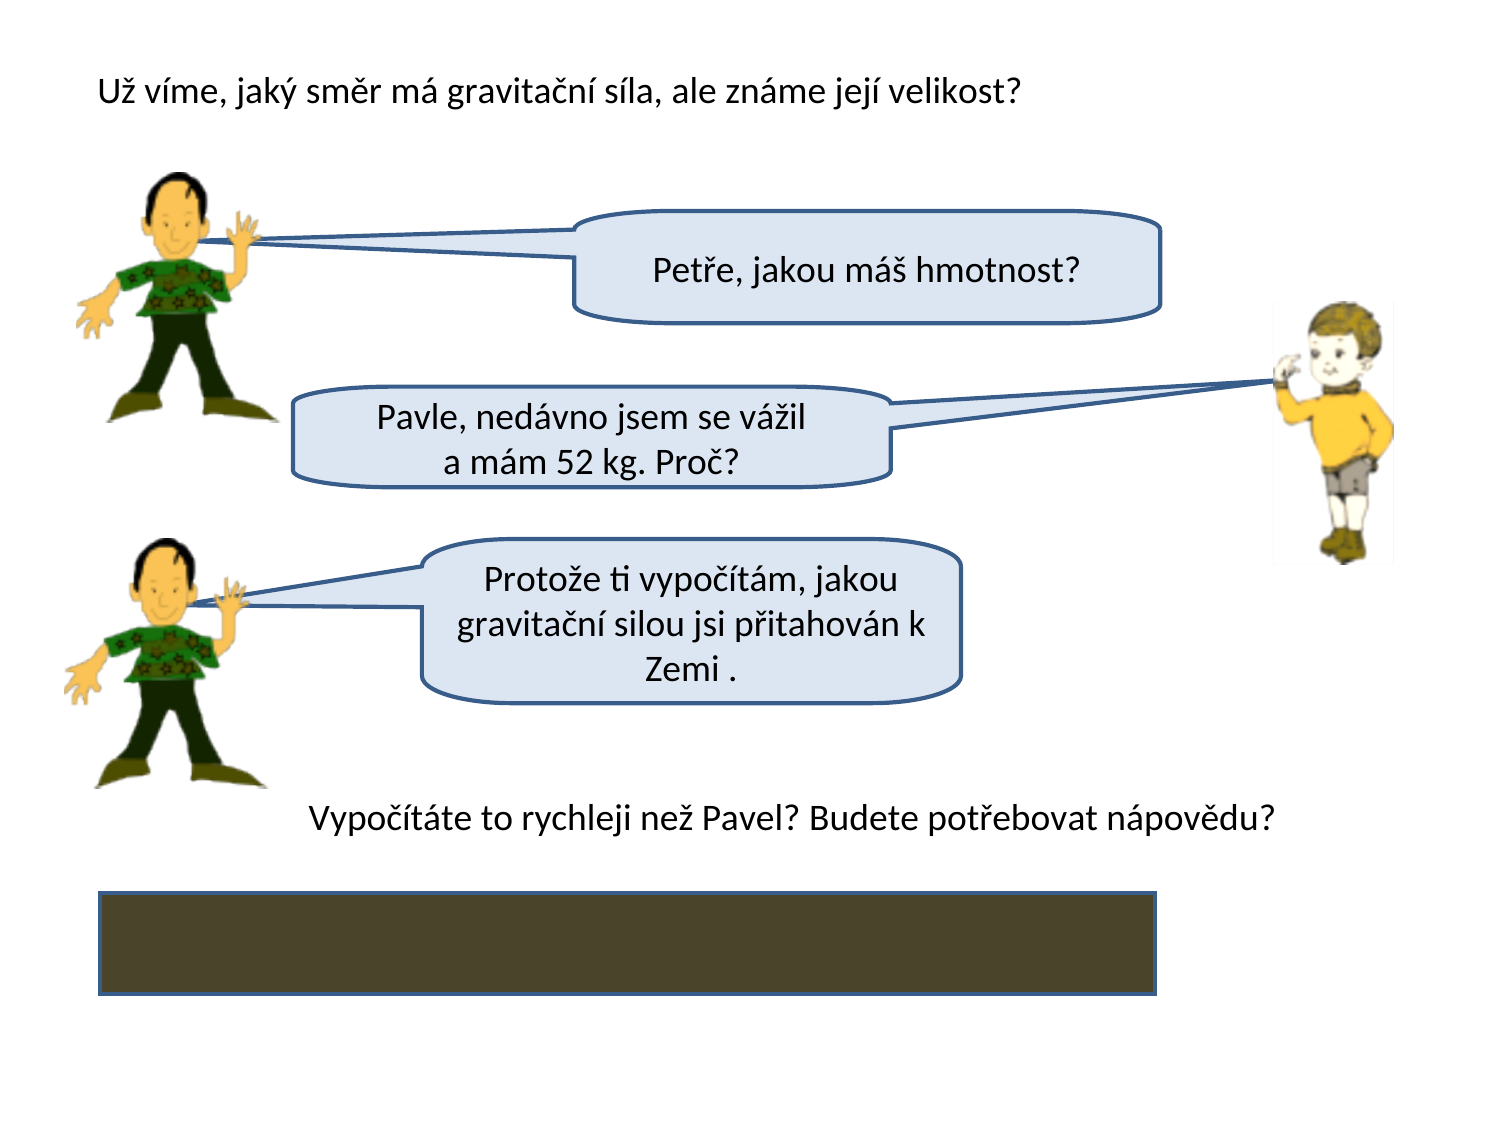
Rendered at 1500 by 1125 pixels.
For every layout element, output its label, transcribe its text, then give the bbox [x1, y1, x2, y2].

text_box [100, 893, 1155, 994]
picture [1271, 299, 1396, 567]
text_box Vypočítáte to rychleji než Pavel? Budete potřebovat nápovědu? [293, 785, 1293, 846]
picture [64, 538, 272, 789]
text_box Pavle, nedávno jsem se vážil a mám 52 kg. Proč? [292, 380, 1271, 488]
text_box Petře, jakou máš hmotnost? [284, 210, 1161, 324]
picture [76, 172, 284, 423]
text_box Protože ti vypočítám, jakou gravitační silou jsi přitahován k Zemi . [272, 539, 962, 704]
text_box Už víme, jaký směr má gravitační síla, ale známe její velikost? [82, 58, 1039, 119]
